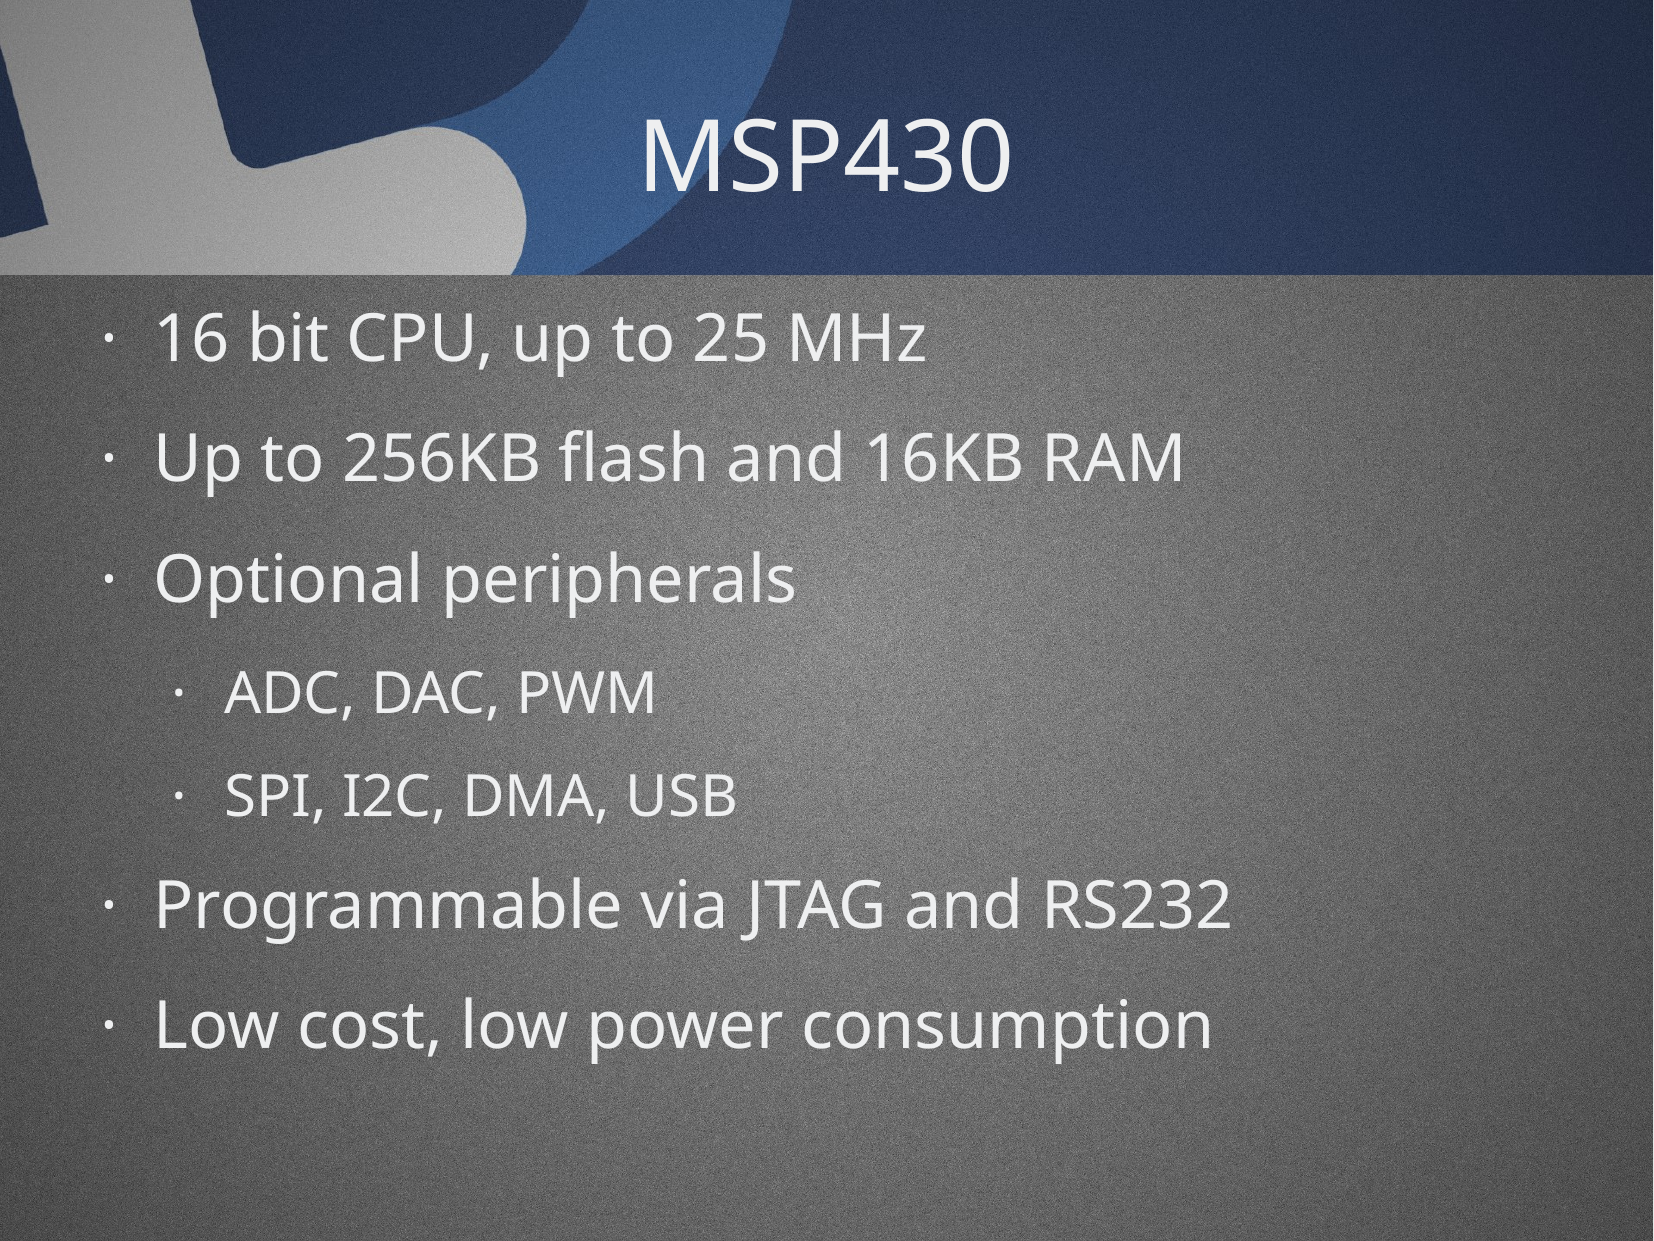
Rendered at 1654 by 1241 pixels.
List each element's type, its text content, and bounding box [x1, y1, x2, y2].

picture [0, 0, 1654, 1241]
list 16 bit CPU, up to 25 MHz Up to 256KB flash and 16KB RAM Optional peripherals ADC, DAC, PWM SPI, I2C, DMA, USB Programmable via JTAG and RS232 Low cost, low power consumption [82, 290, 1571, 1010]
title MSP430 [82, 49, 1571, 257]
